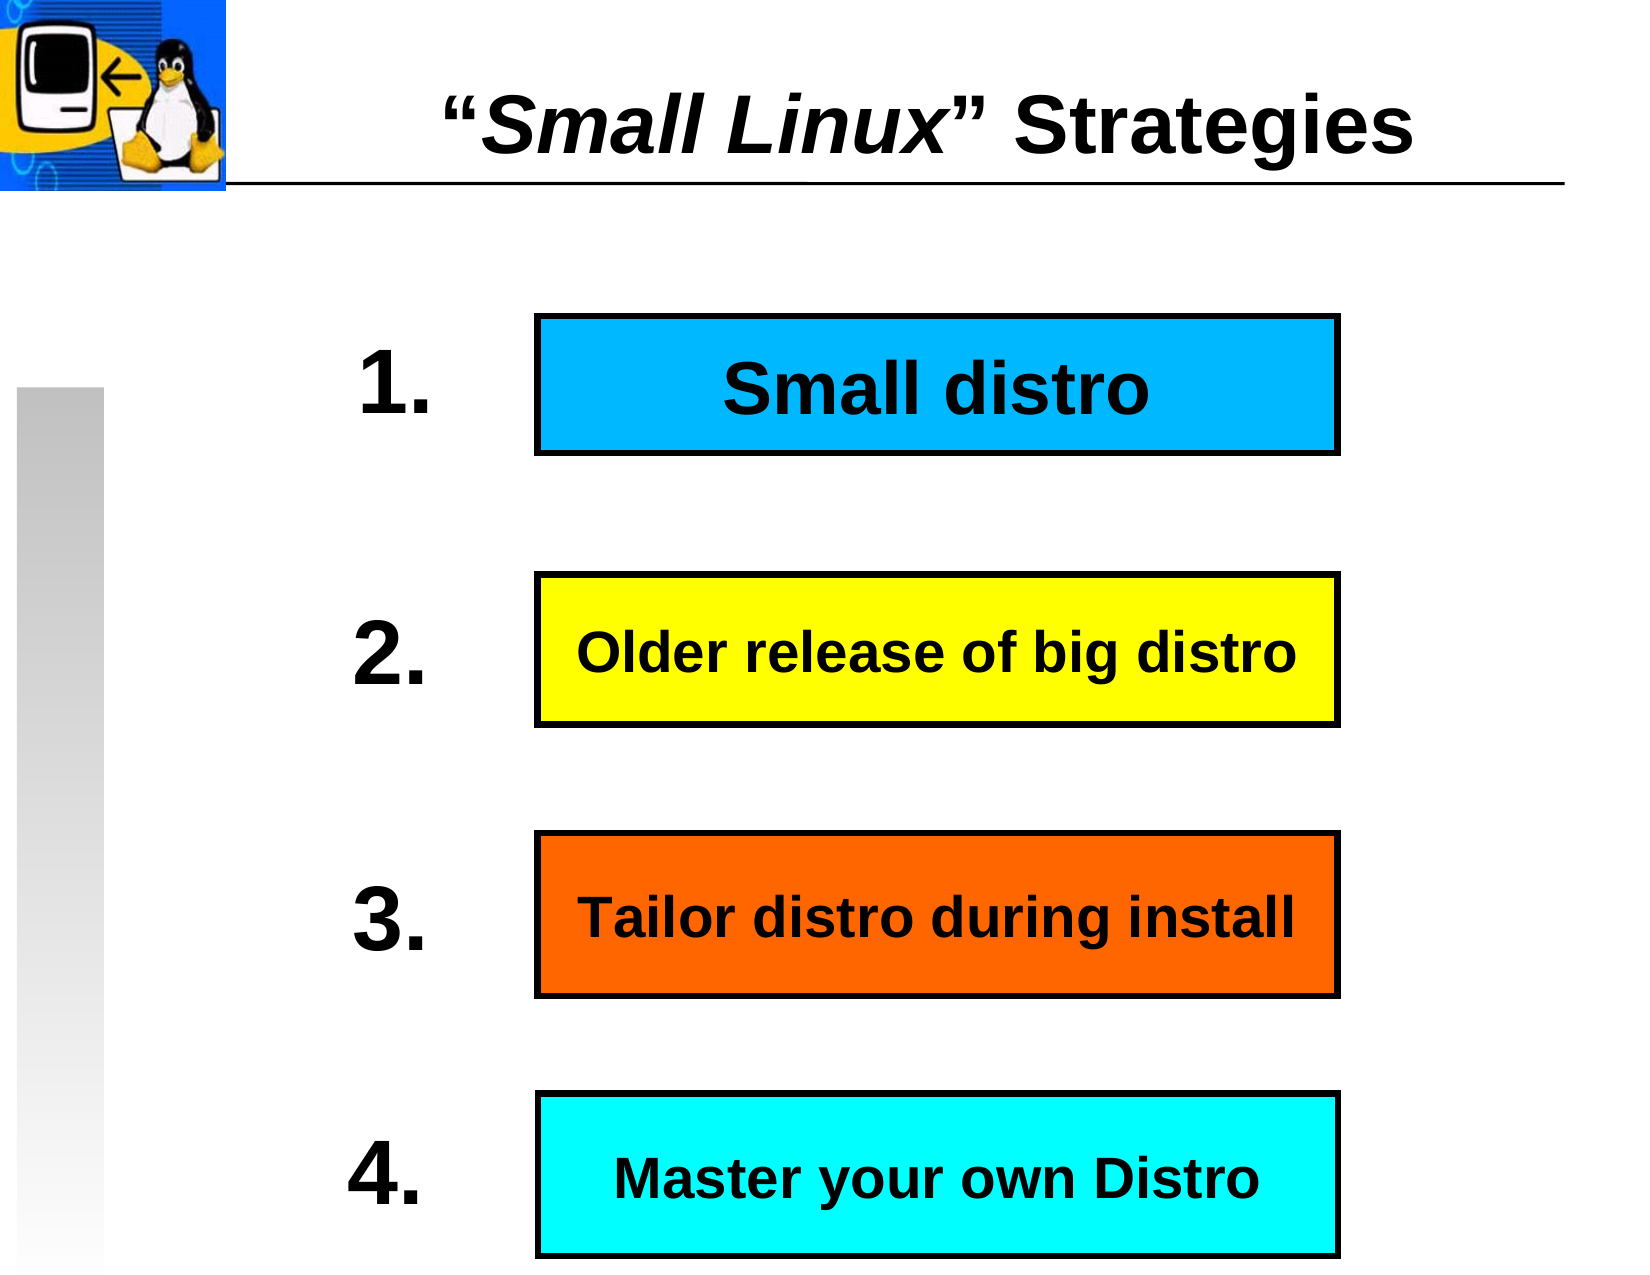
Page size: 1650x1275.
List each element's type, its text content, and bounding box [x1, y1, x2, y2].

text_box 4. [332, 1105, 439, 1231]
text_box Tailor distro during install [537, 833, 1338, 996]
picture [0, 0, 226, 191]
text_box Master your own Distro [537, 1093, 1338, 1256]
text_box 2. [337, 585, 444, 711]
text_box [16, 387, 105, 1275]
text_box “Small Linux” Strategies [424, 62, 1432, 179]
text_box 1. [343, 314, 450, 440]
text_box Older release of big distro [537, 574, 1338, 725]
text_box 3. [337, 850, 444, 977]
text_box Small distro [537, 315, 1338, 454]
